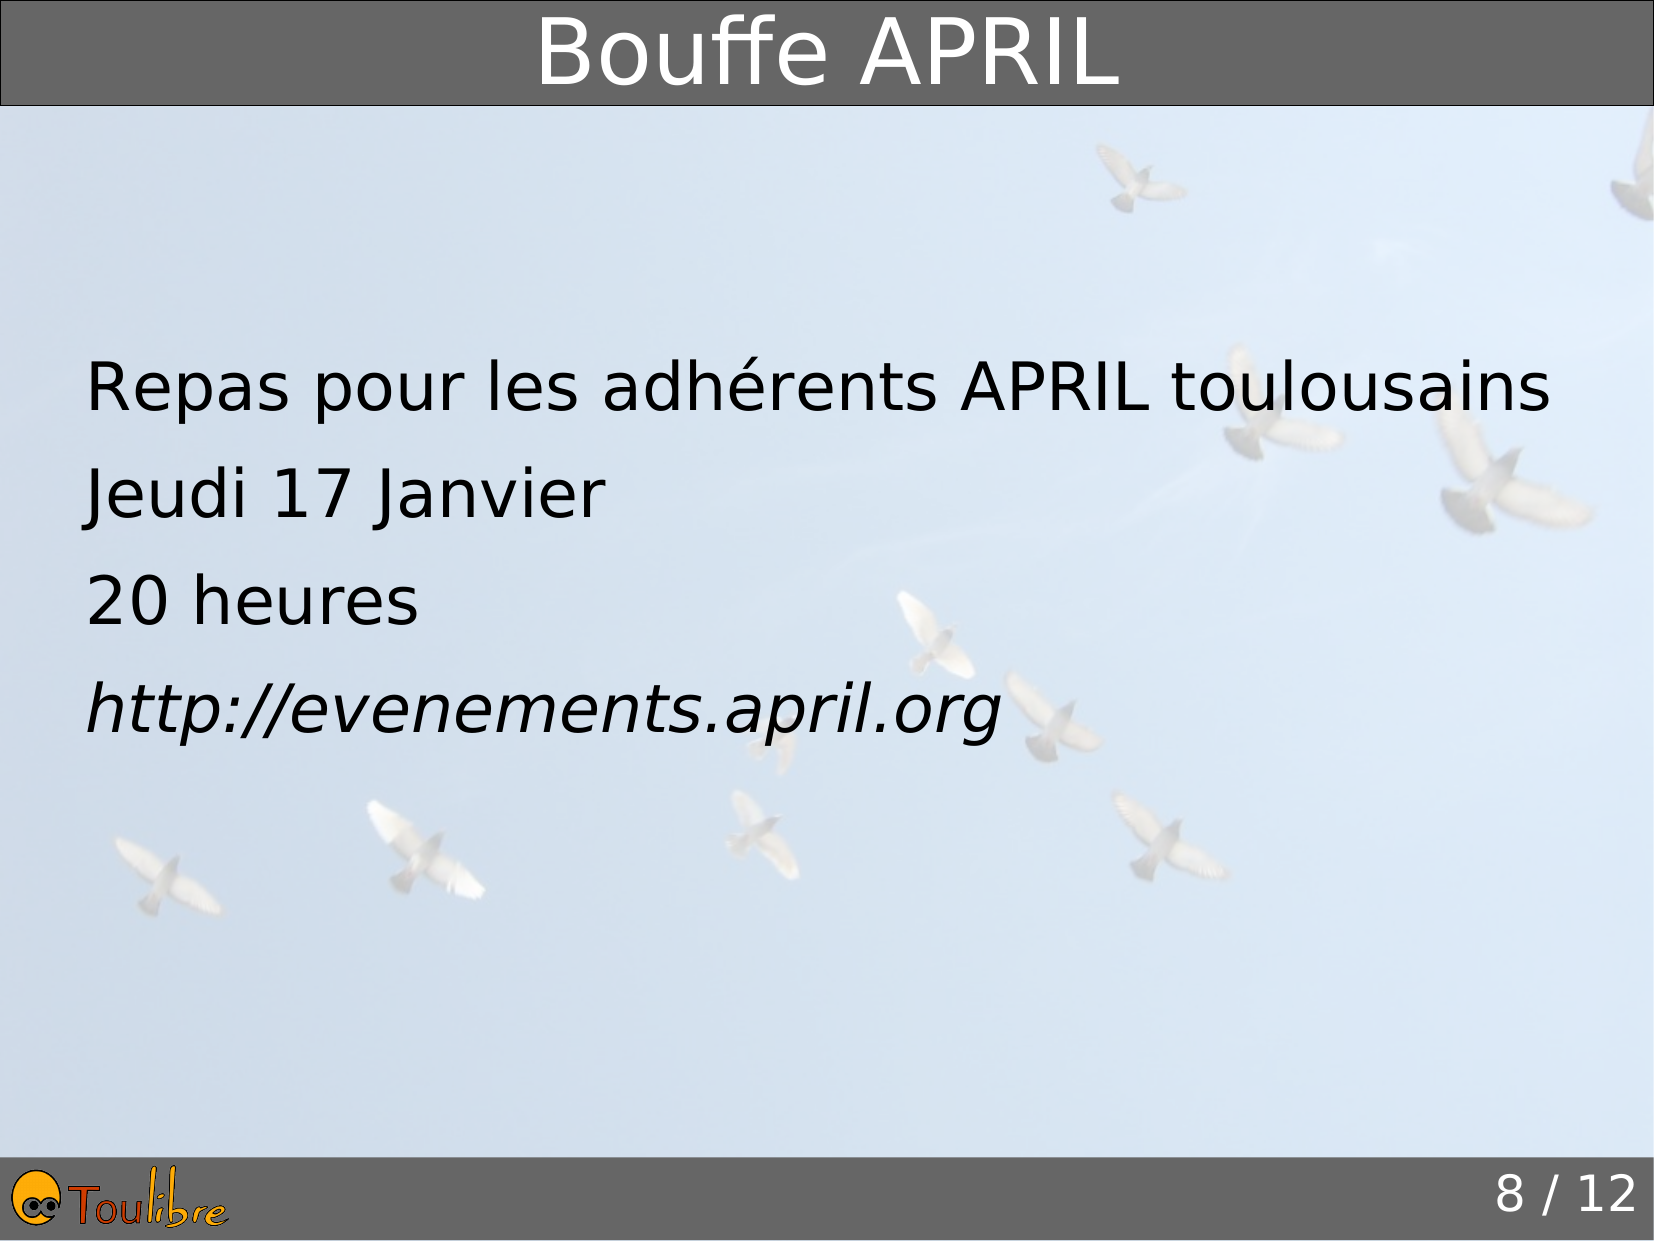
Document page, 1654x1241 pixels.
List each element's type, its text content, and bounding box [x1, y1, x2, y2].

picture [11, 1165, 229, 1228]
title Bouffe APRIL [0, 0, 1654, 107]
list Repas pour les adhérents APRIL toulousains Jeudi 17 Janvier 20 heures http://evenements.april.org [68, 348, 1557, 850]
